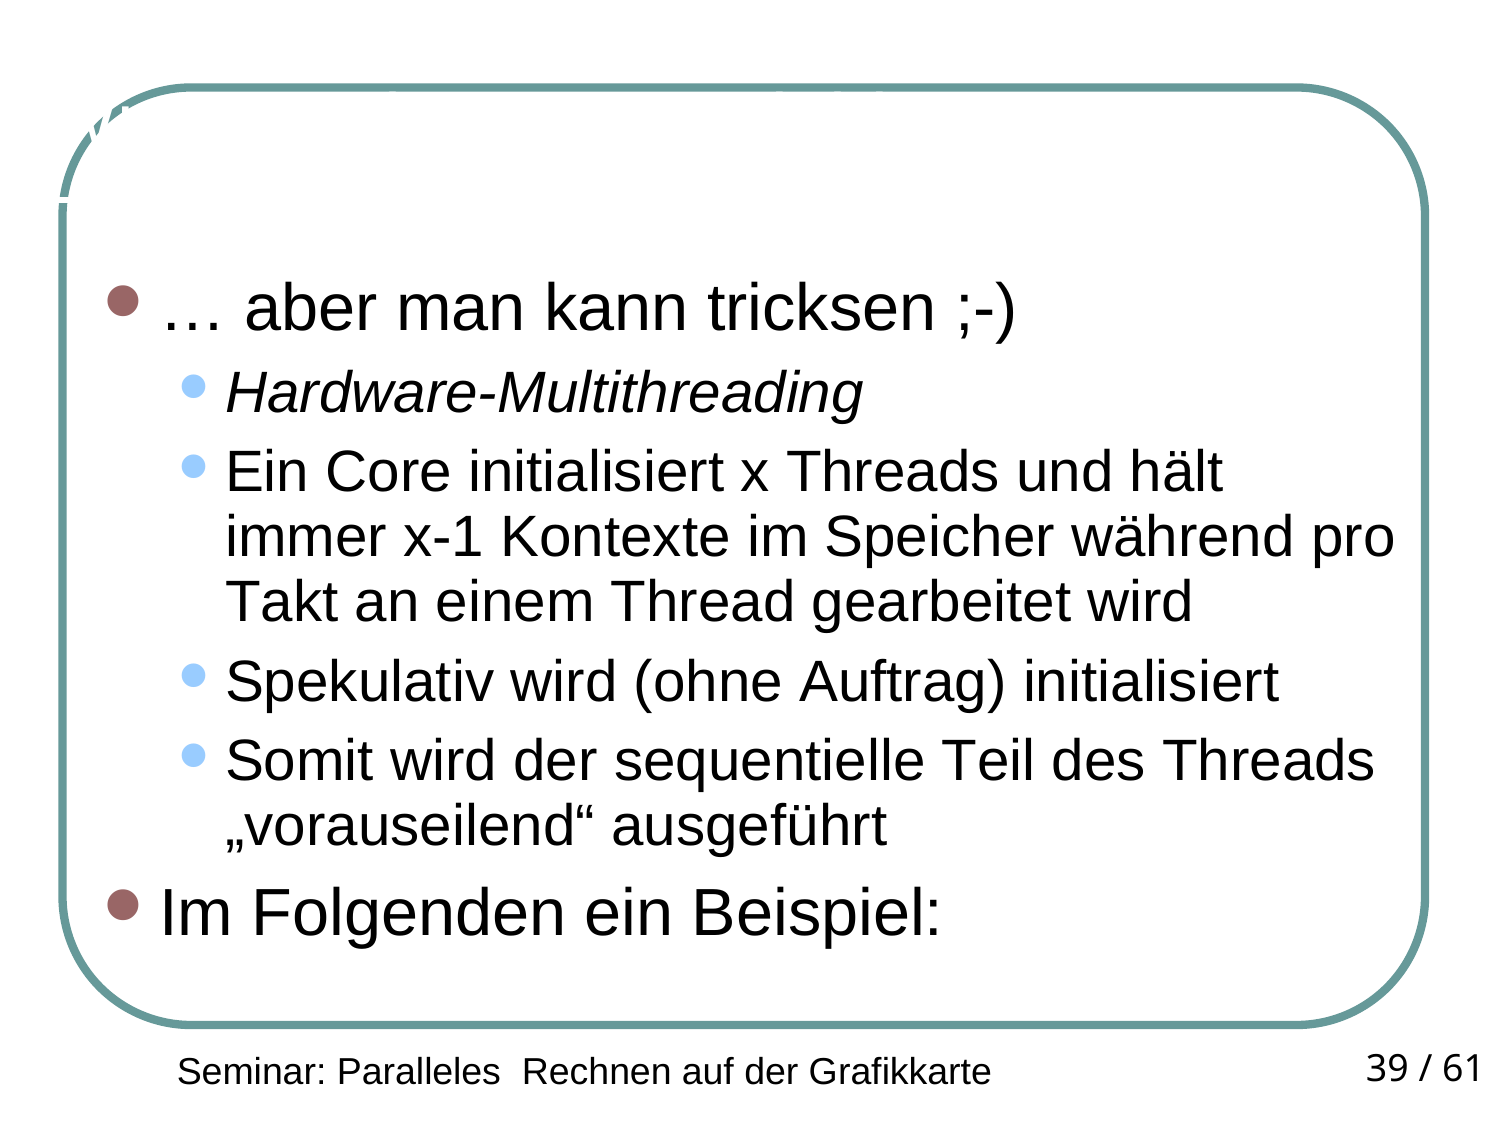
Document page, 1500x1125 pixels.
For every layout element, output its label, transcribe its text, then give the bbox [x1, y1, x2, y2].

list … aber man kann tricksen ;-) Hardware-Multithreading Ein Core initialisiert x Threads und hält immer x-1 Kontexte im Speicher während pro Takt an einem Thread gearbeitet wird Spekulativ wird (ohne Auftrag) initialisiert Somit wird der sequentielle Teil des Threads „vorauseilend“ ausgeführt Im Folgenden ein Beispiel: [88, 262, 1418, 1028]
title Wie umgeht man Amdahls Gesetz?! [31, 0, 1347, 241]
